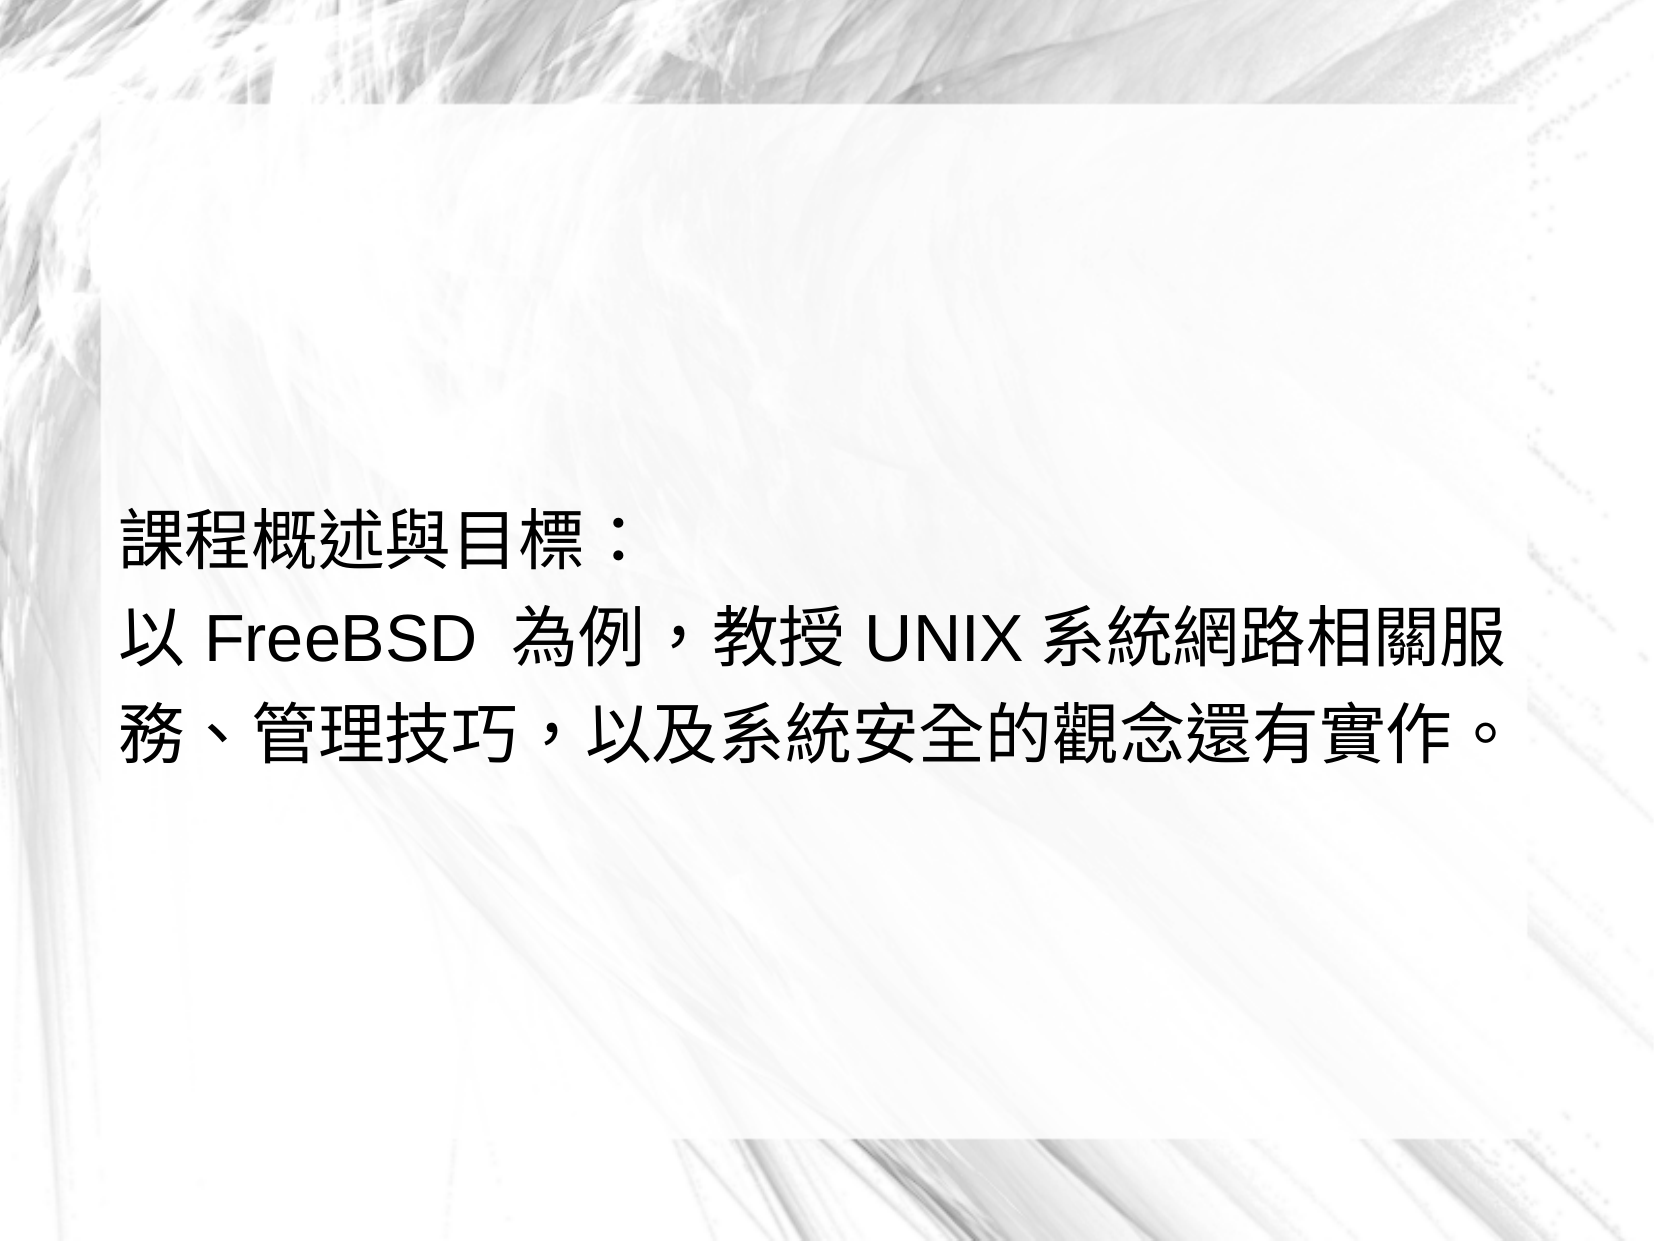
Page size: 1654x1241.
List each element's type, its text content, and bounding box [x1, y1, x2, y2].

picture [0, 0, 1654, 1241]
subtitle 課程概述與目標： 以FreeBSD 為例，教授UNIX系統網路相關服務、管理技巧，以及系統安全的觀念還有實作。 [118, 327, 1571, 938]
